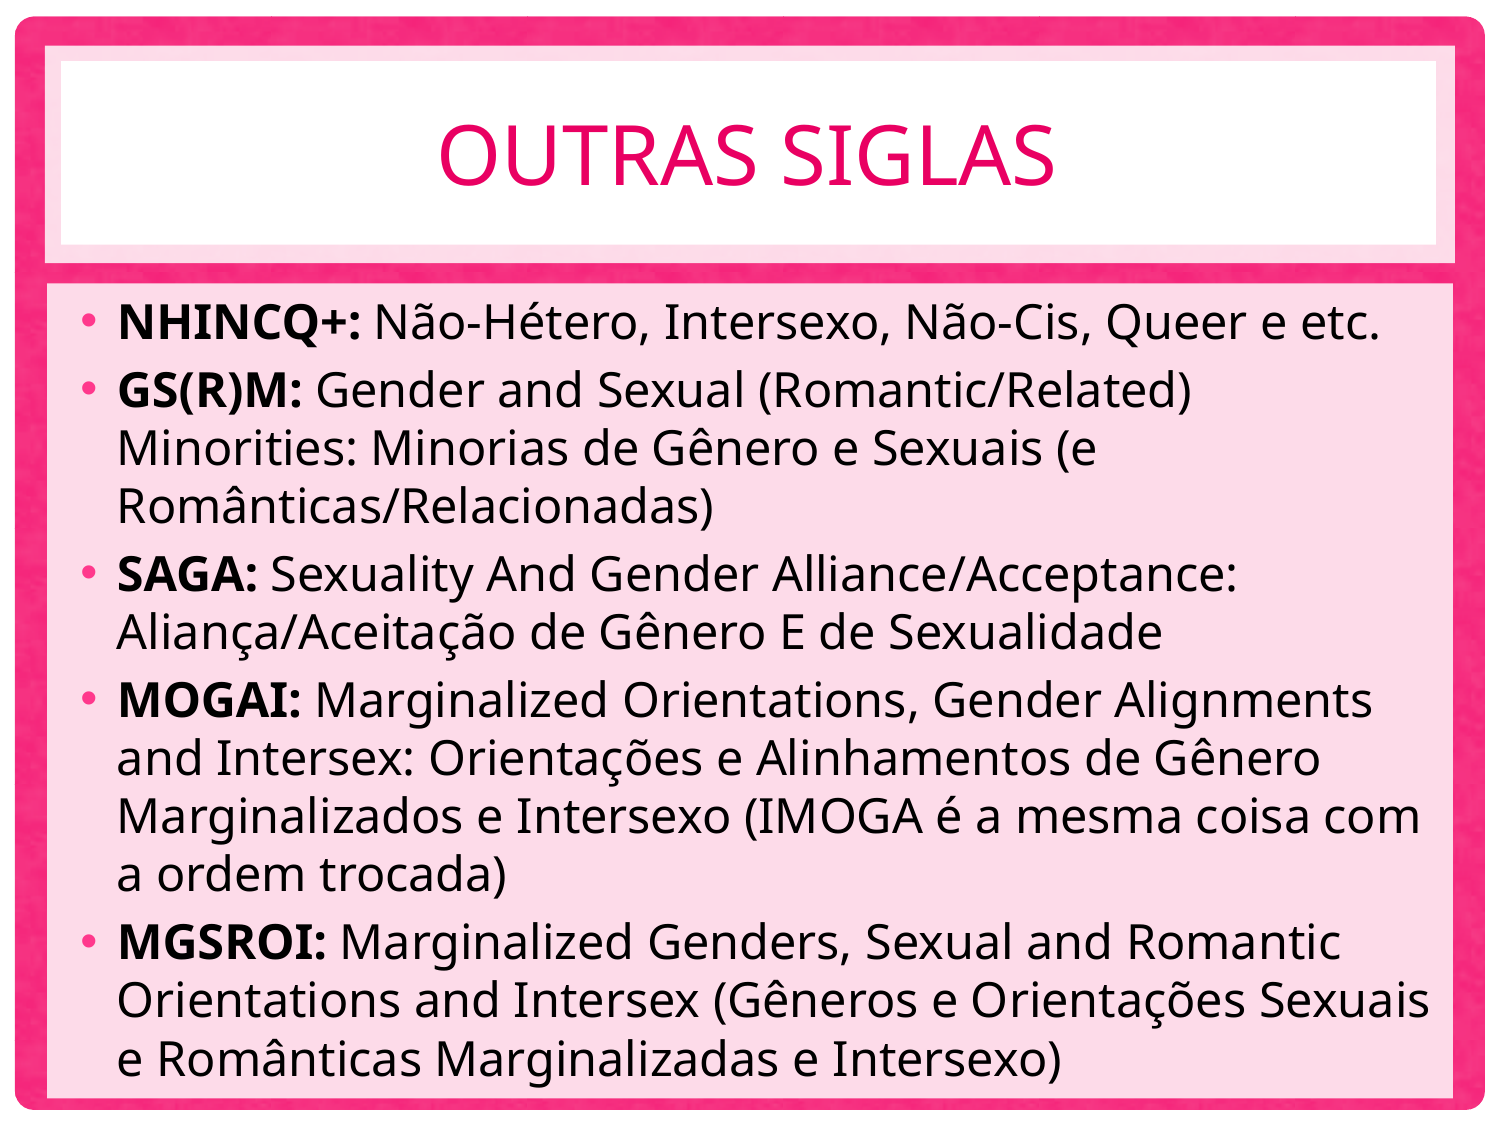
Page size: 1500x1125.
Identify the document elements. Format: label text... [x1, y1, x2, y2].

list NHINCQ+: Não-Hétero, Intersexo, Não-Cis, Queer e etc. GS(R)M: Gender and Sexual (Romantic/Related) Minorities: Minorias de Gênero e Sexuais (e Românticas/Relacionadas) SAGA: Sexuality And Gender Alliance/Acceptance: Aliança/Aceitação de Gênero E de Sexualidade MOGAI: Marginalized Orientations, Gender Alignments and Intersex: Orientações e Alinhamentos de Gênero Marginalizados e Intersexo (IMOGA é a mesma coisa com a ordem trocada) MGSROI: Marginalized Genders, Sexual and Romantic Orientations and Intersex (Gêneros e Orientações Sexuais e Românticas Marginalizadas e Intersexo) [47, 283, 1453, 1099]
picture [14, 16, 1485, 1110]
title Outras siglas [69, 66, 1425, 238]
